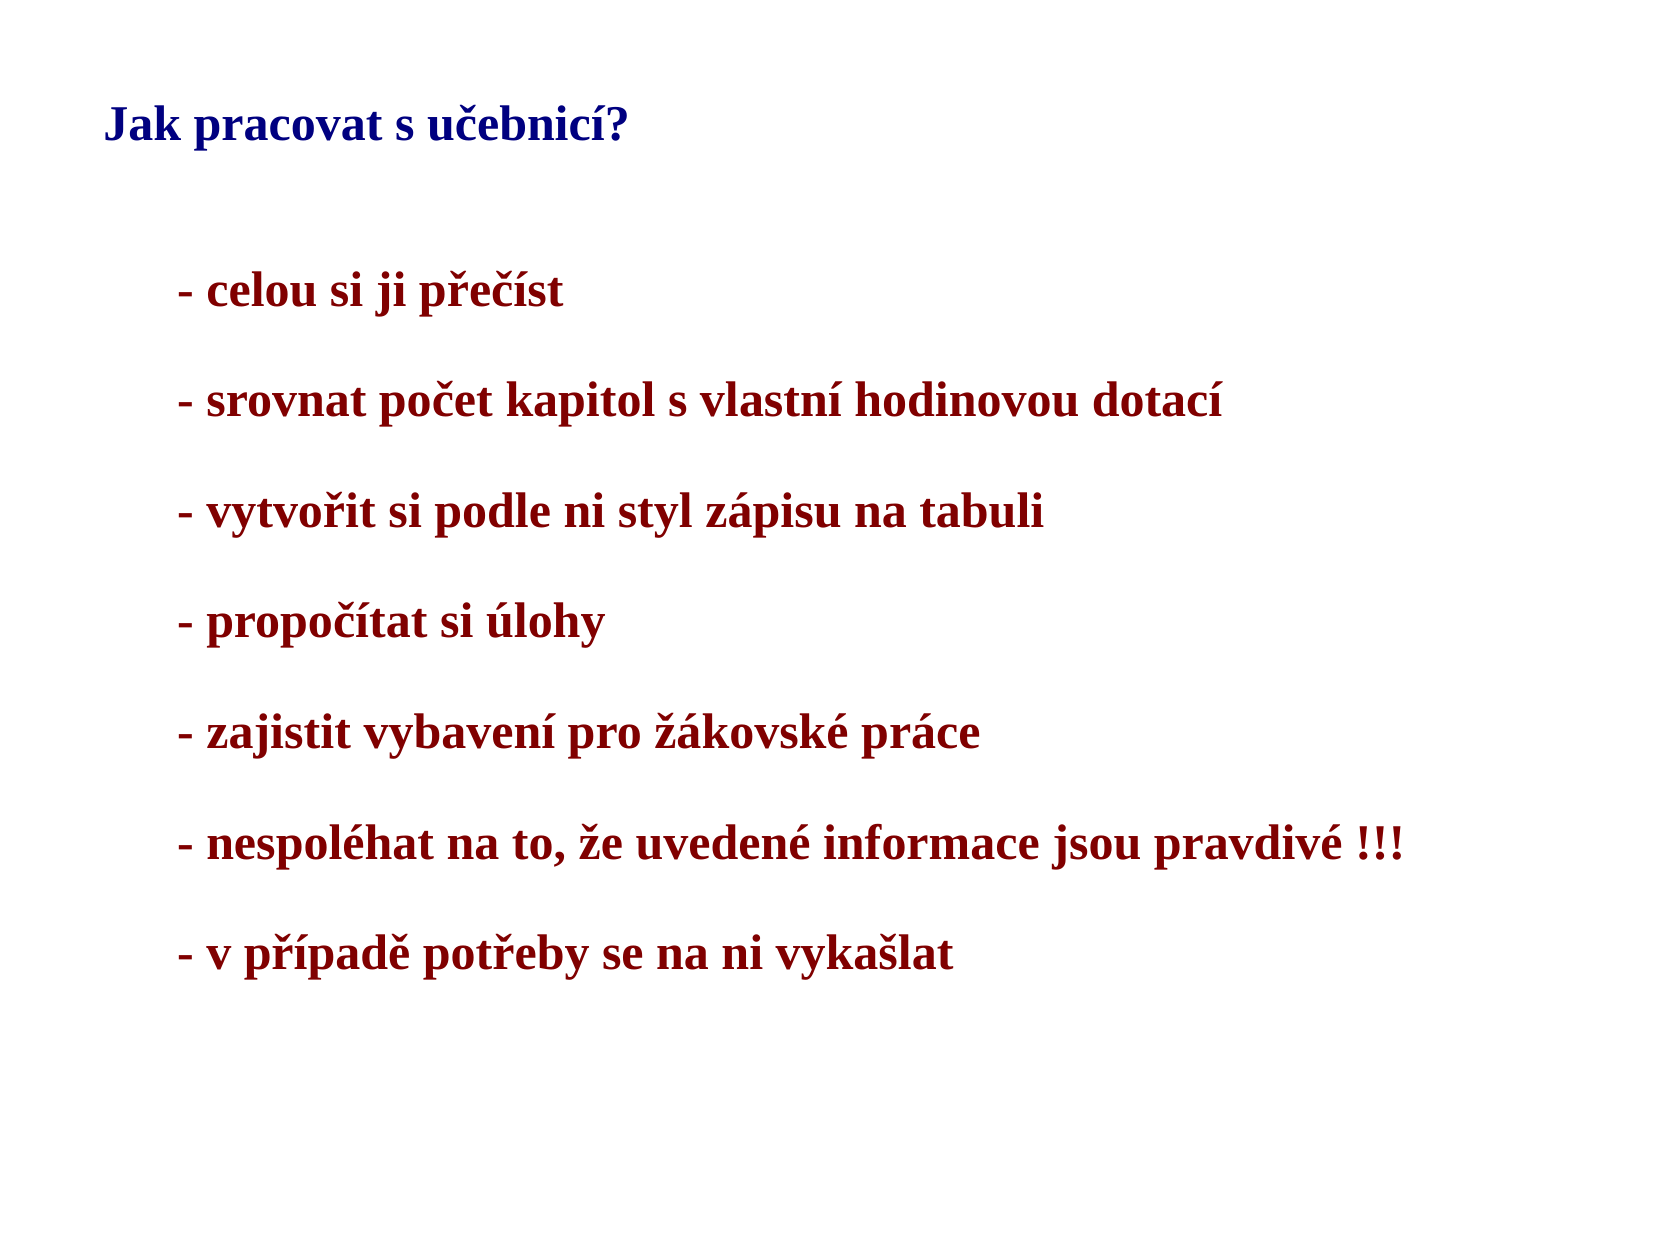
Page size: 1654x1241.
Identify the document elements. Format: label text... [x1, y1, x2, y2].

text_box Jak pracovat s učebnicí? - celou si ji přečíst - srovnat počet kapitol s vlastní hodinovou dotací - vytvořit si podle ni styl zápisu na tabuli - propočítat si úlohy - zajistit vybavení pro žákovské práce - nespoléhat na to, že uvedené informace jsou pravdivé !!! - v případě potřeby se na ni vykašlat [88, 88, 1421, 1178]
